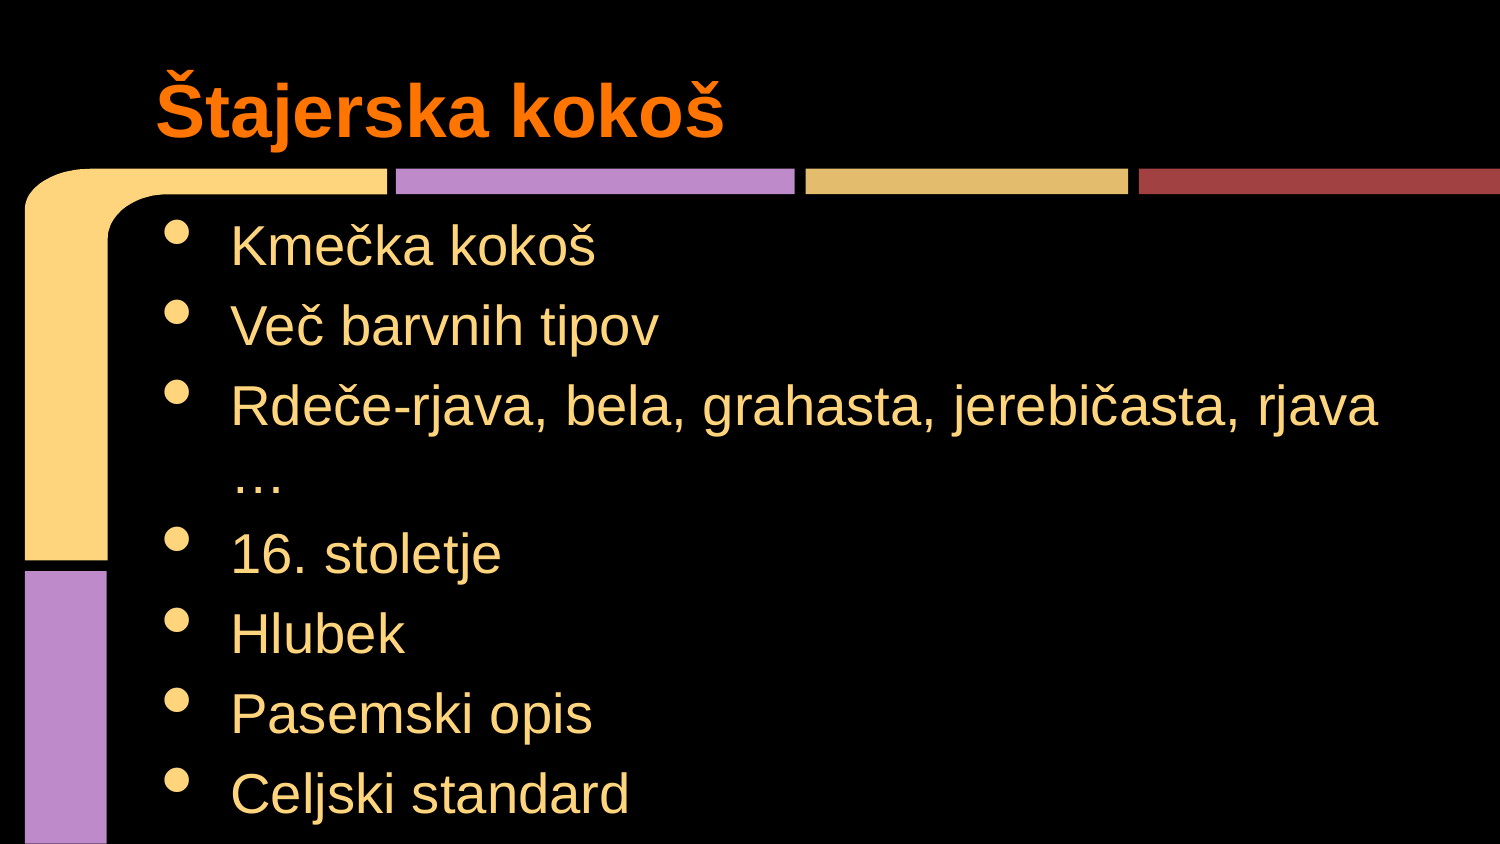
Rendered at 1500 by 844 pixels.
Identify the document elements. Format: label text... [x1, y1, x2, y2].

list Kmečka kokoš Več barvnih tipov Rdeče-rjava, bela, grahasta, jerebičasta, rjava … 16. stoletje Hlubek Pasemski opis Celjski standard [140, 194, 1425, 809]
title Štajerska kokoš [140, 26, 1425, 168]
